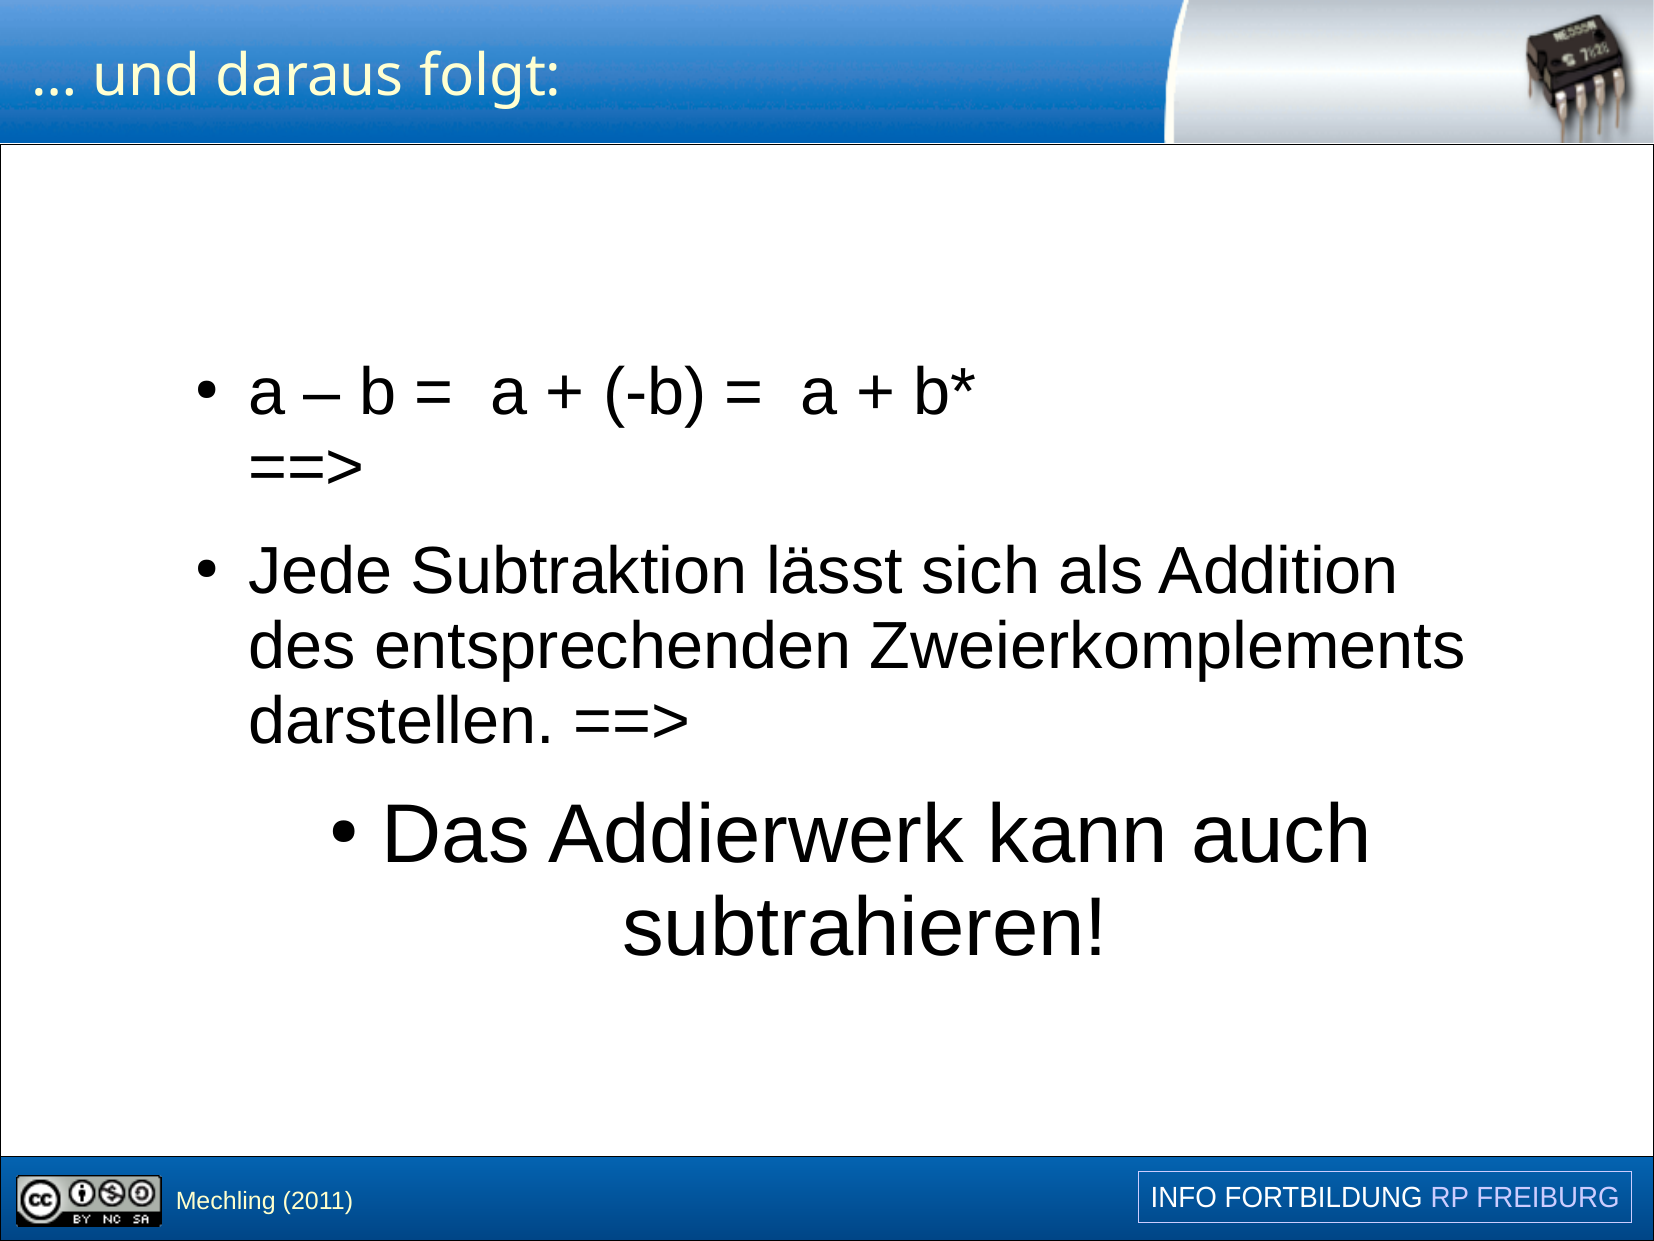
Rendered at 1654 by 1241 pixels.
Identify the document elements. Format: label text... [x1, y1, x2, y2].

title … und daraus folgt: [31, 34, 1151, 112]
picture [16, 1175, 162, 1227]
list a – b = a + (-b) = a + b* ==> Jede Subtraktion lässt sich als Addition des entsprechenden Zweierkomplements darstellen. ==> Das Addierwerk kann auch subtrahieren! [177, 354, 1506, 974]
picture [0, 0, 1654, 143]
